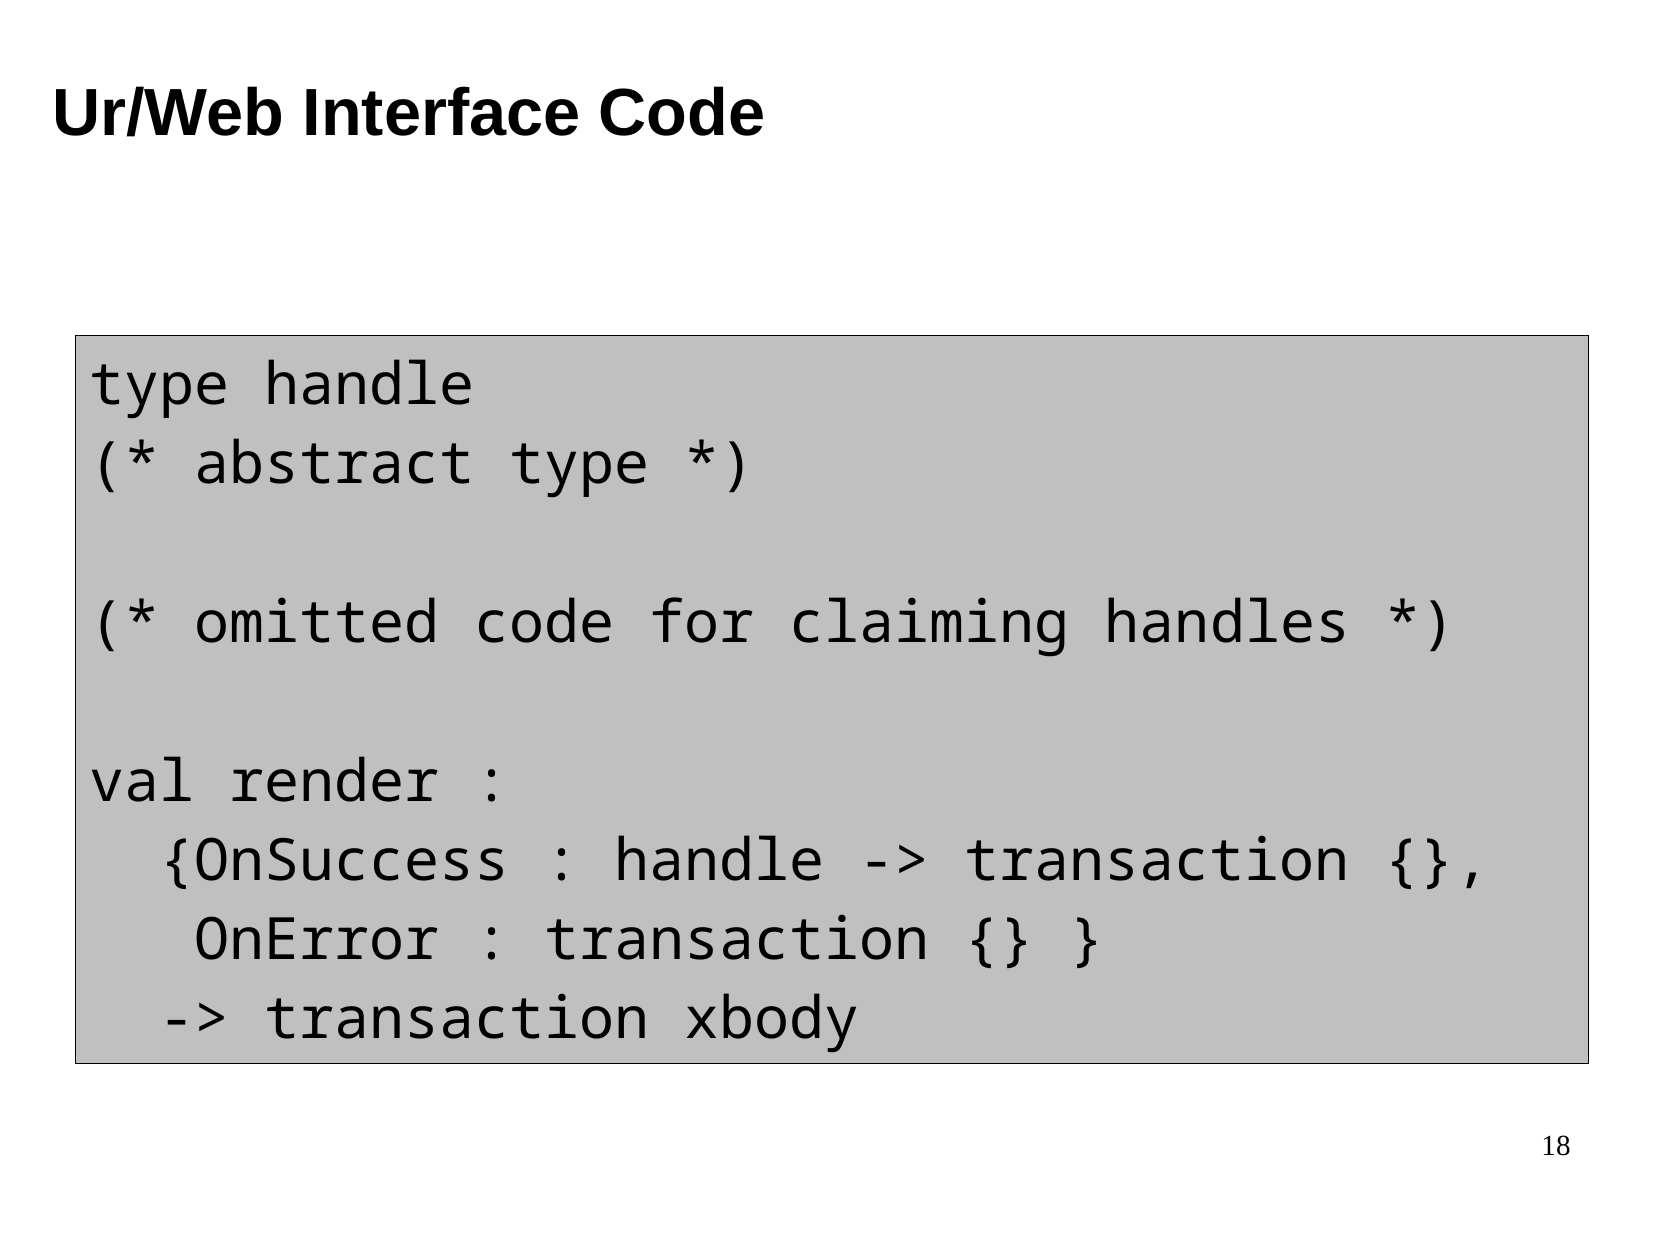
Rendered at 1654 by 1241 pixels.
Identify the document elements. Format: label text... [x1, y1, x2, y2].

text_box type handle (* abstract type *) (* omitted code for claiming handles *) val render : {OnSuccess : handle -> transaction {}, OnError : transaction {} } -> transaction xbody [75, 335, 1589, 958]
text_box Ur/Web Interface Code [37, 67, 1613, 157]
